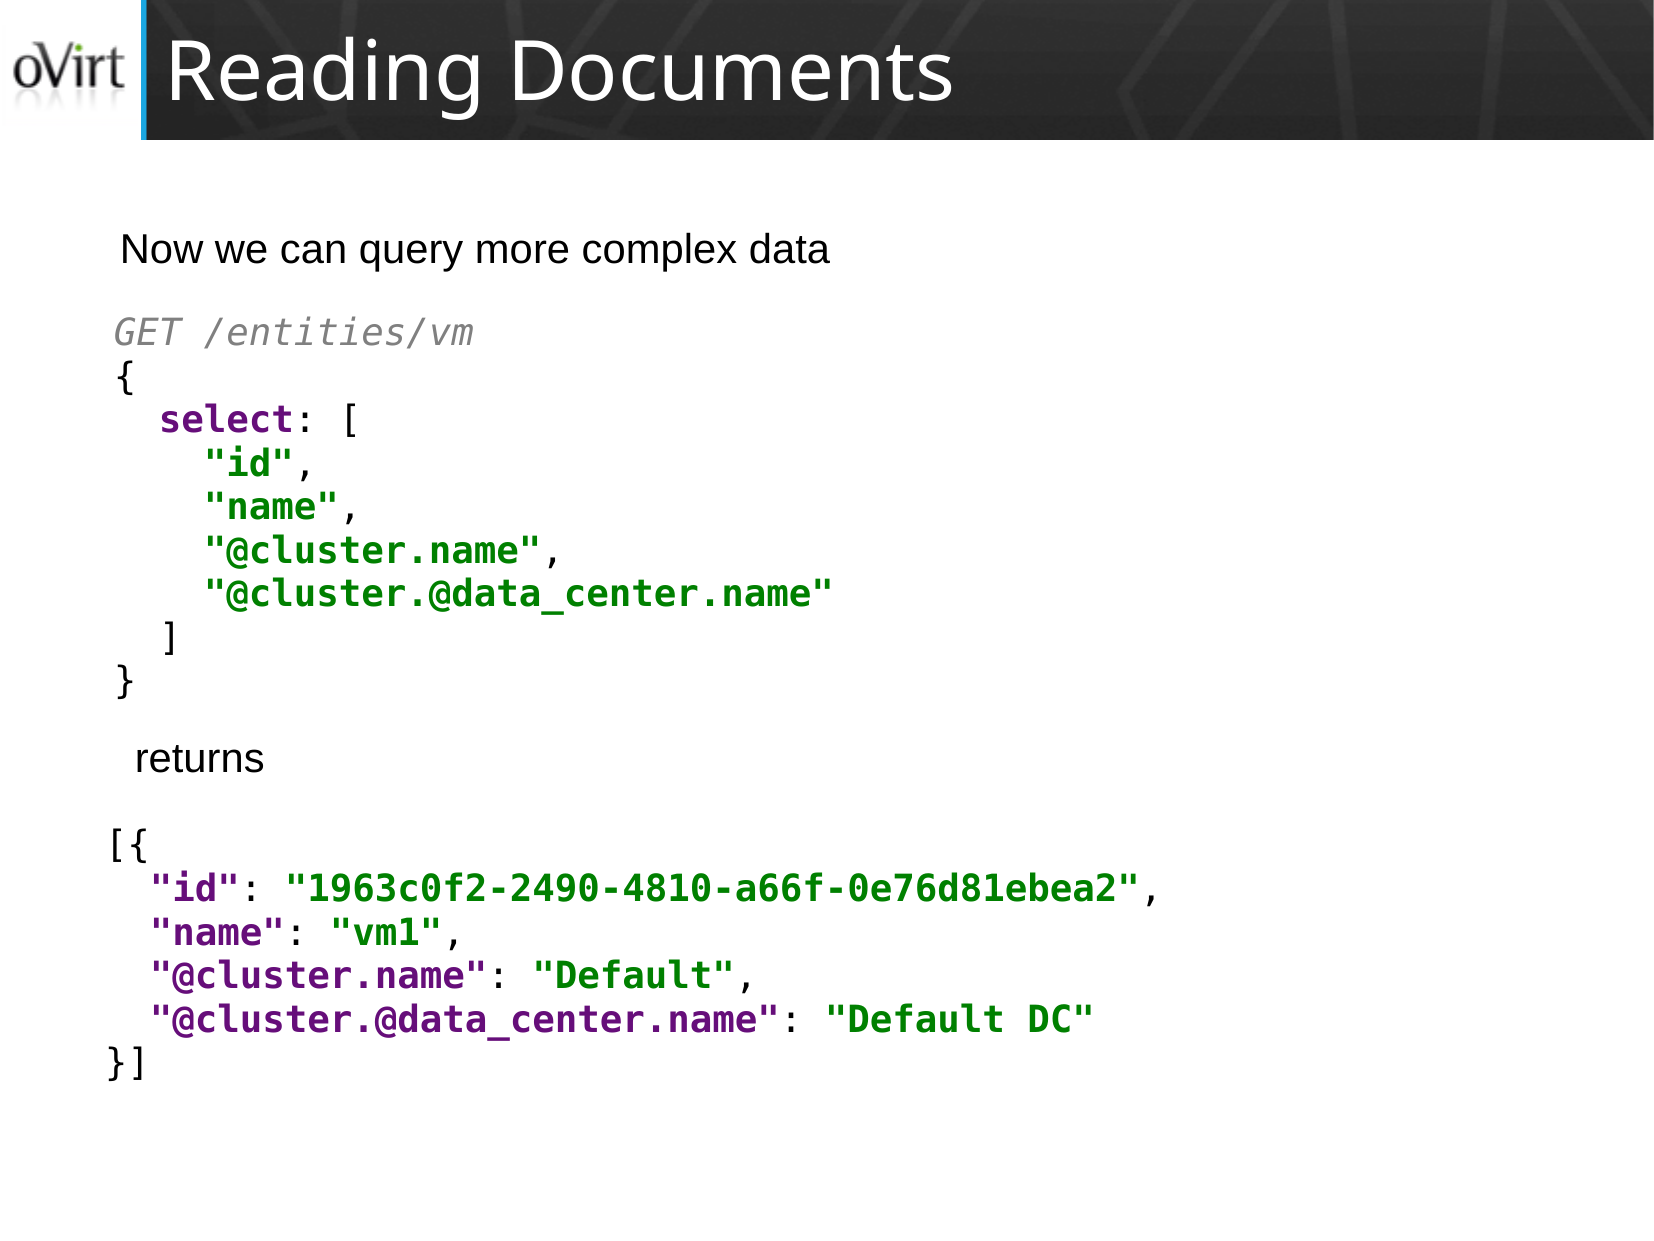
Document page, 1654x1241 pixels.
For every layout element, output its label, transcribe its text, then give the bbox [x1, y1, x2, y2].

title Reading Documents [164, 18, 1653, 119]
text_box returns [120, 727, 280, 790]
text_box [{ "id": "1963c0f2-2490-4810-a66f-0e76d81ebea2", "name": "vm1", "@cluster.name": "Default", "@cluster.@data_center.name": "Default DC" }] [90, 815, 1546, 1131]
text_box Now we can query more complex data [105, 218, 844, 280]
text_box GET /entities/vm { select: [ "id", "name", "@cluster.name", "@cluster.@data_center.name" ] } [99, 303, 1555, 711]
picture [0, 0, 1654, 140]
